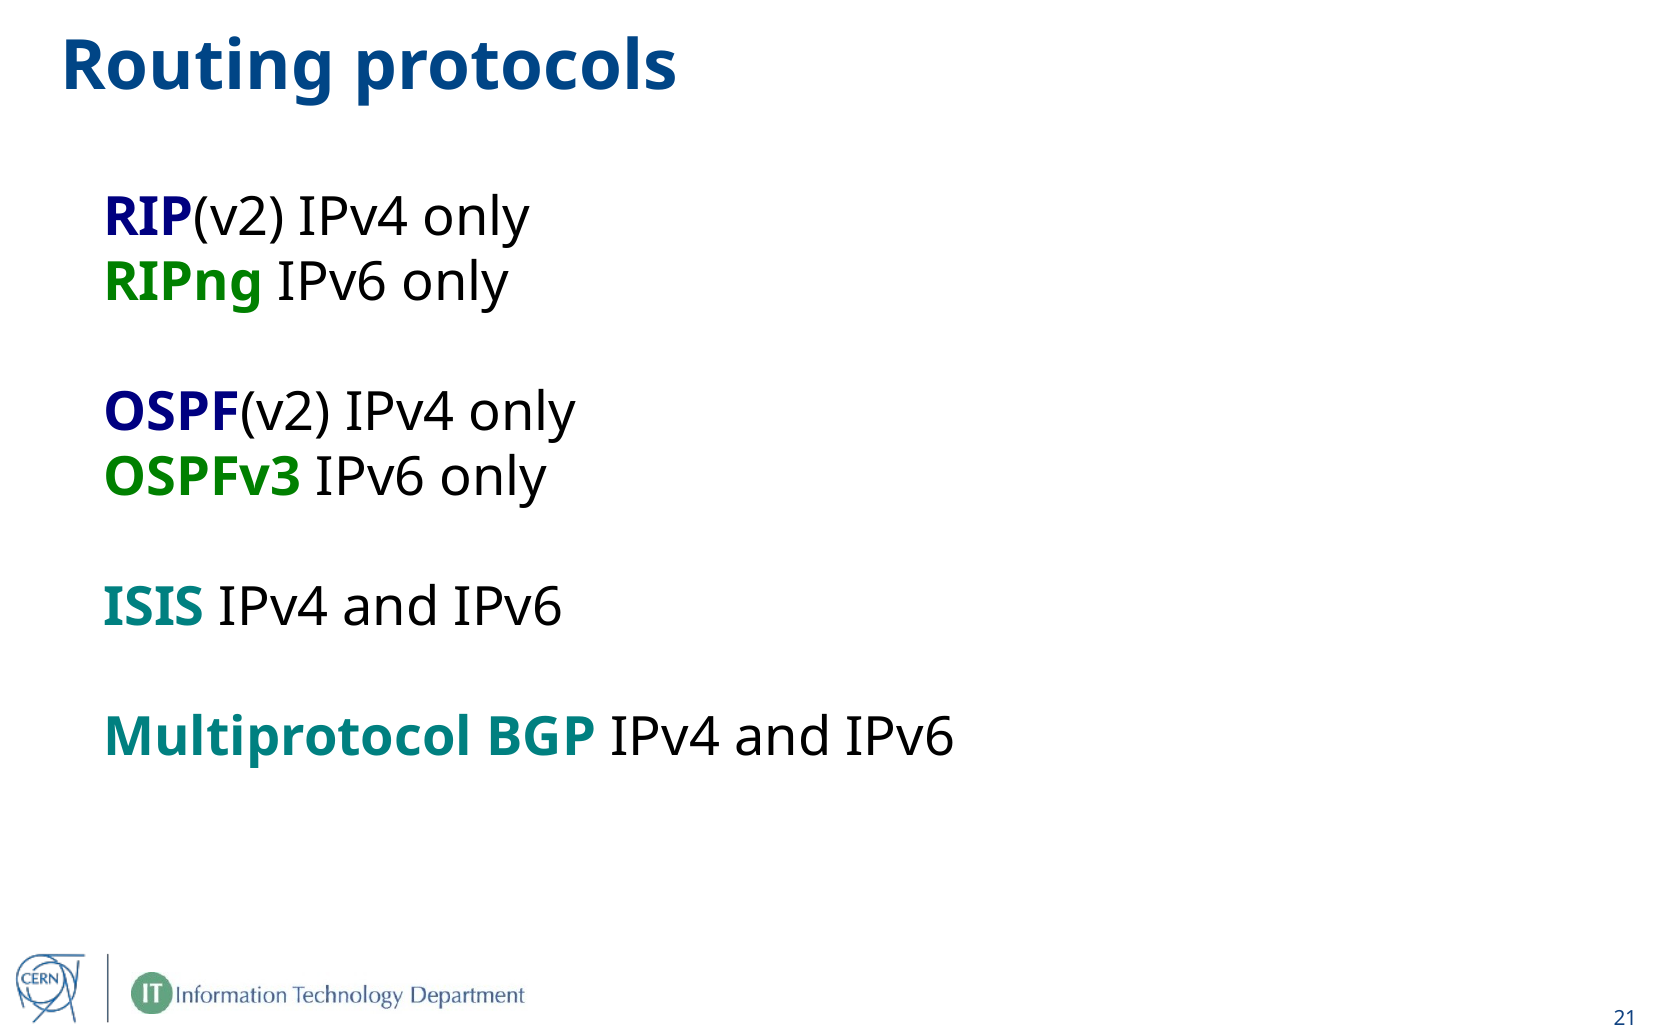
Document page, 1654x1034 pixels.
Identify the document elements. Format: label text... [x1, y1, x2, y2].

text_box RIP(v2) IPv4 only RIPng IPv6 only OSPF(v2) IPv4 only OSPFv3 IPv6 only ISIS IPv4 and IPv6 Multiprotocol BGP IPv4 and IPv6 [88, 109, 1581, 907]
picture [131, 972, 774, 1014]
picture [36, 1002, 50, 1009]
title Routing protocols [60, 0, 1528, 138]
picture [16, 985, 64, 1032]
